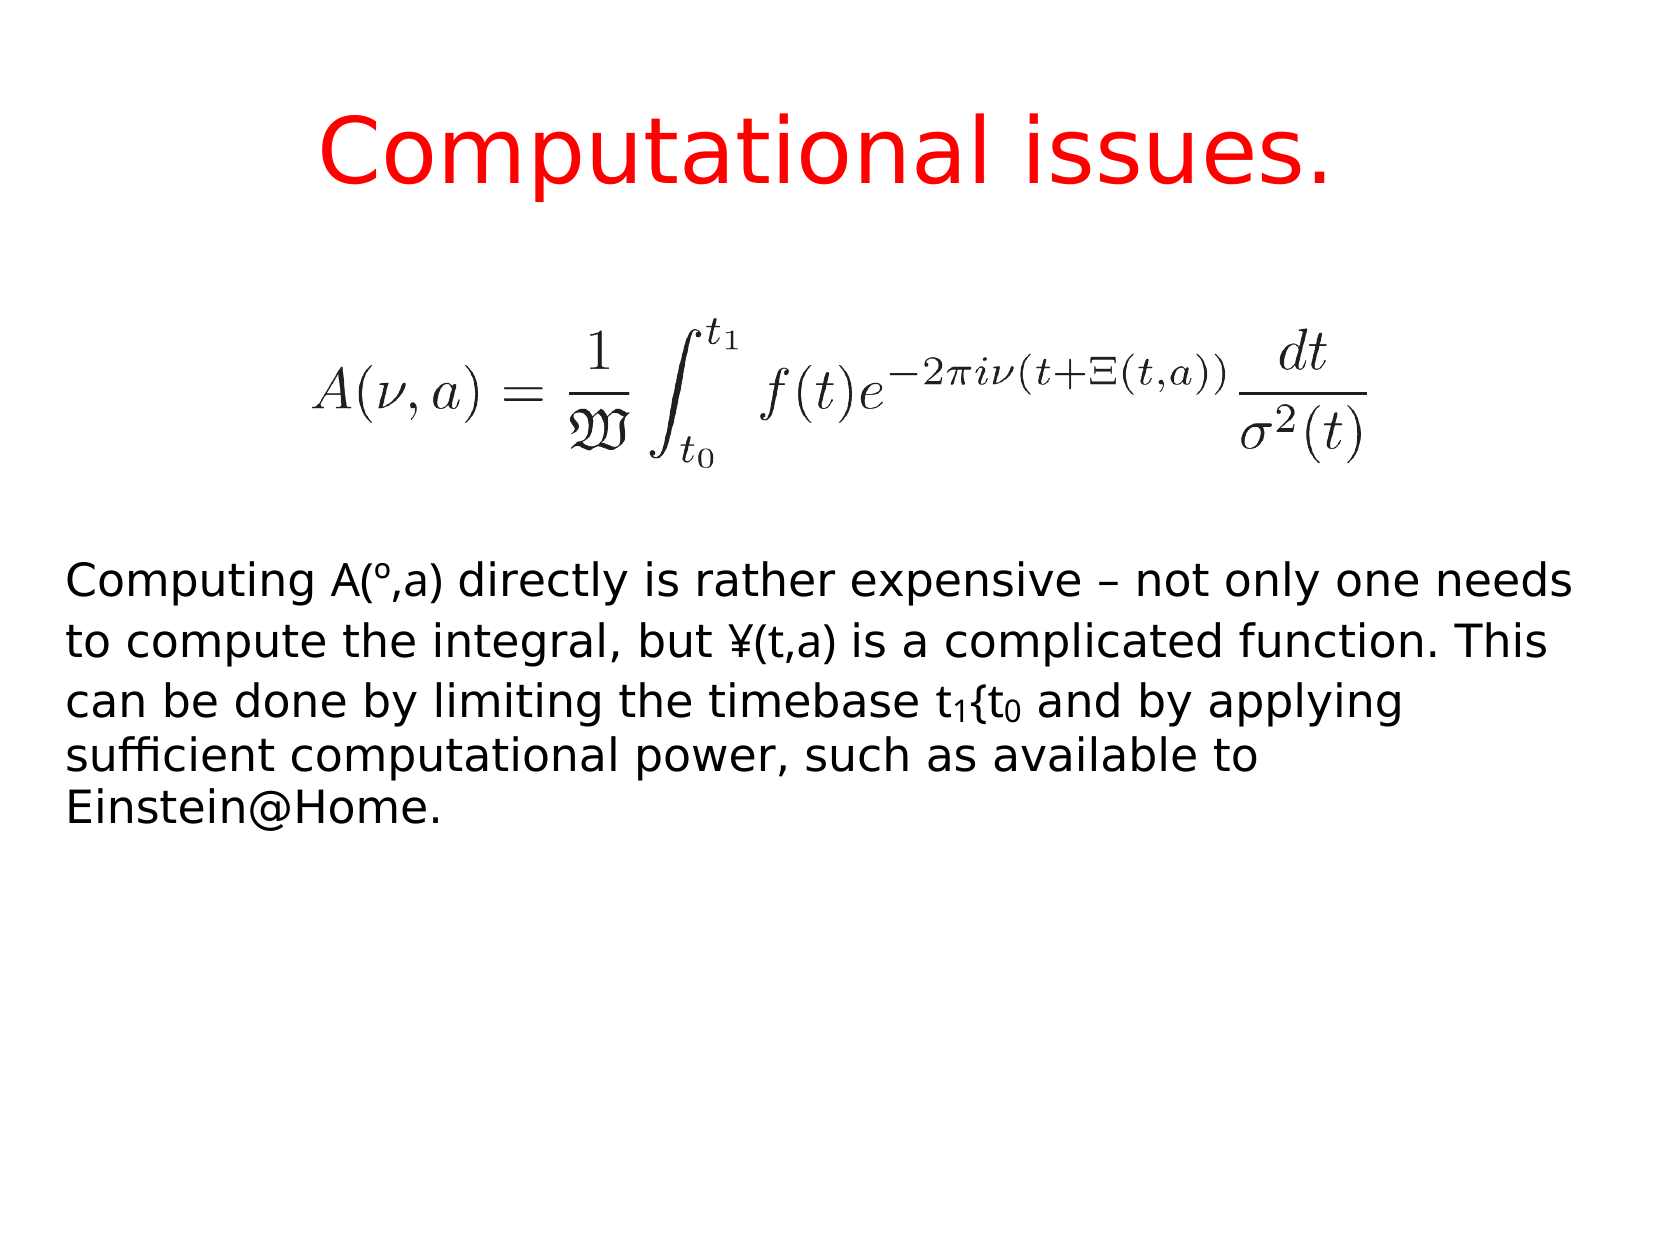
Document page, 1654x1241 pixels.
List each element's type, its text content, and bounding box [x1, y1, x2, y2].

picture [305, 311, 1373, 475]
text_box Computing A(º,a) directly is rather expensive – not only one needs to compute the integral, but ¥(t,a) is a complicated function. This can be done by limiting the timebase t1{t0 and by applying sufficient computational power, such as available to Einstein@Home. [50, 540, 1607, 819]
title Computational issues. [82, 49, 1571, 257]
